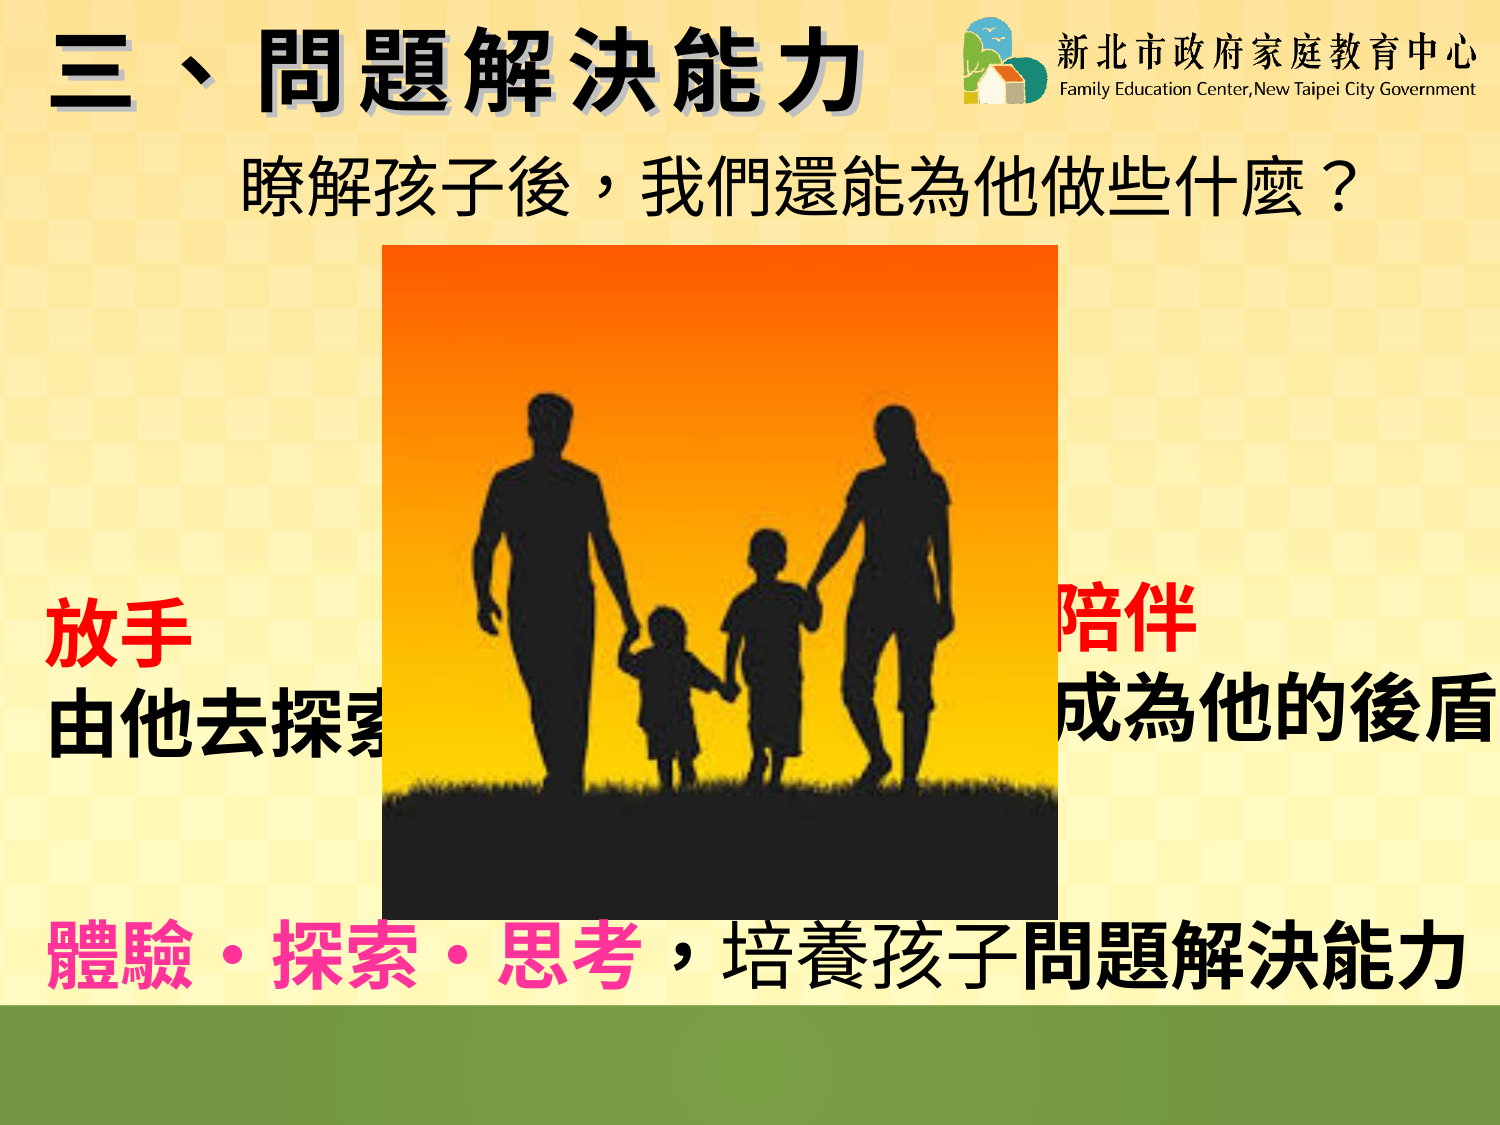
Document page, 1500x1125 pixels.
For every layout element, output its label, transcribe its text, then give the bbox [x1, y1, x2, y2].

picture [0, 0, 1500, 1125]
text_box 體驗‧探索‧思考，培養孩子問題解決能力 [31, 901, 1486, 1006]
text_box 陪伴 成為他的後盾 [1090, 597, 1107, 609]
text_box 三、問題解決能力 [30, 4, 903, 132]
text_box 瞭解孩子後，我們還能為他做些什麼？ [224, 137, 1500, 234]
text_box 放手 由他去探索 [29, 578, 382, 776]
text_box 陪伴 成為他的後盾 [1058, 562, 1500, 758]
